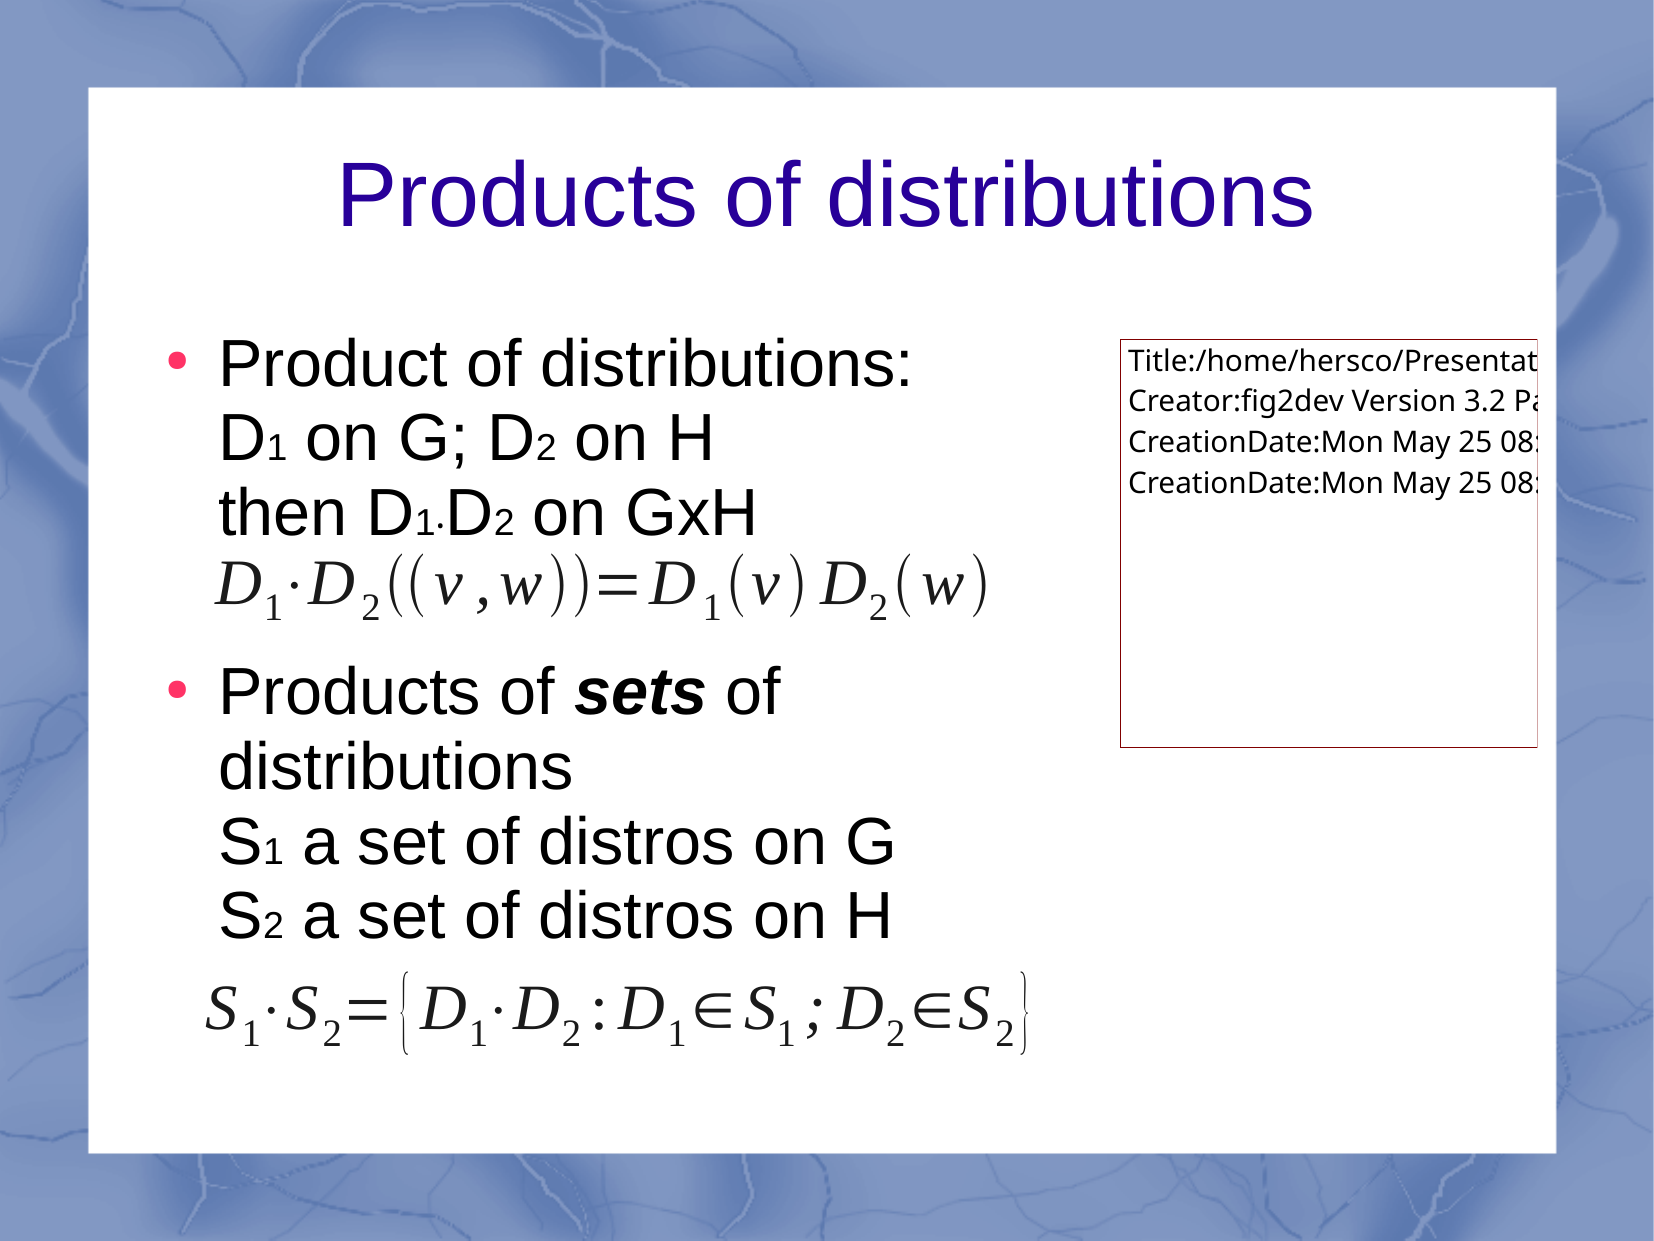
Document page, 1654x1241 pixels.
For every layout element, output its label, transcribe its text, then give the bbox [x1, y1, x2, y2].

chart [195, 547, 1006, 629]
list Product of distributions: D1 on G; D2 on H then D1‧D2 on GxH Products of sets of distributions S1 a set of distros on G S2 a set of distros on H [147, 325, 1051, 1178]
picture [0, 0, 1654, 1241]
title Products of distributions [118, 90, 1536, 298]
chart [188, 968, 1050, 1059]
